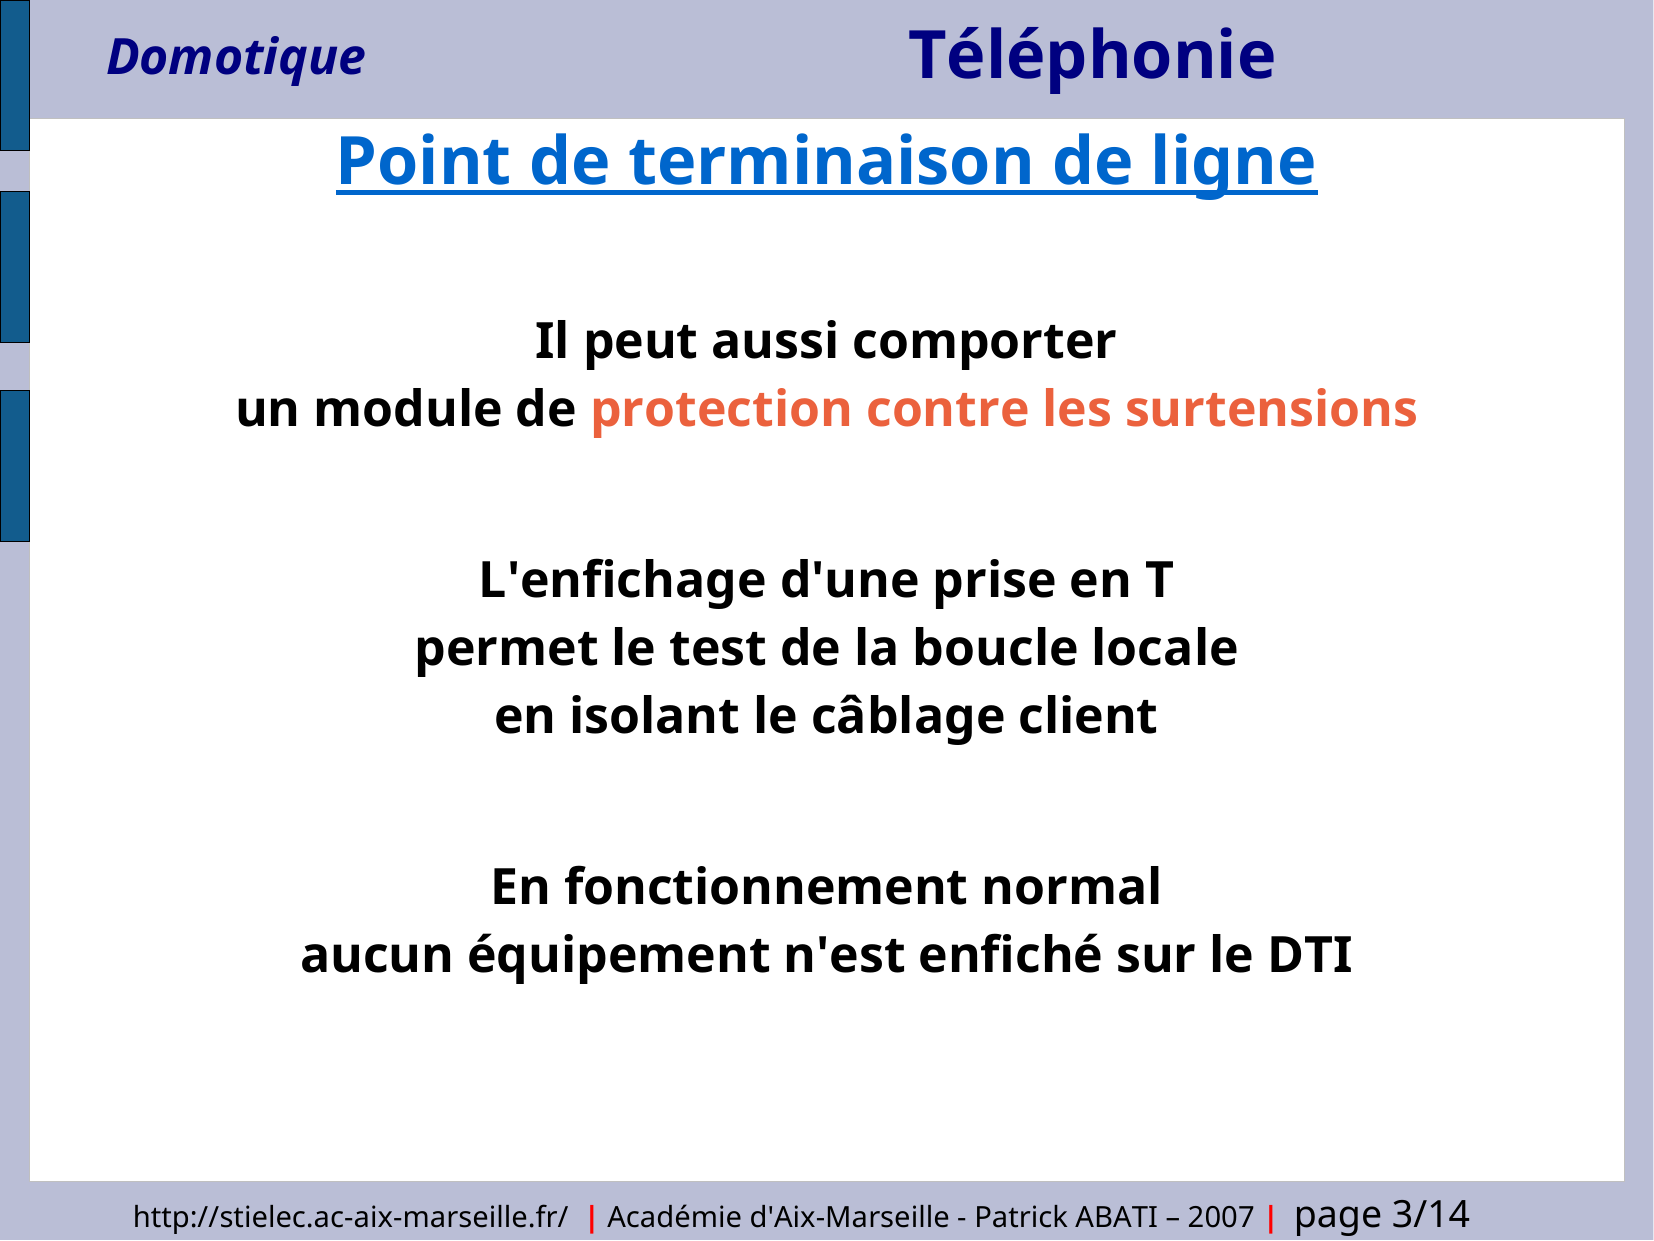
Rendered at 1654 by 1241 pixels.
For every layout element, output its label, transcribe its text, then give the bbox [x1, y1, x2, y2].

text_box Il peut aussi comporter un module de protection contre les surtensions L'enfichage d'une prise en T permet le test de la boucle locale en isolant le câblage client En fonctionnement normal aucun équipement n'est enfiché sur le DTI [59, 297, 1595, 916]
text_box Point de terminaison de ligne [29, 118, 1625, 200]
